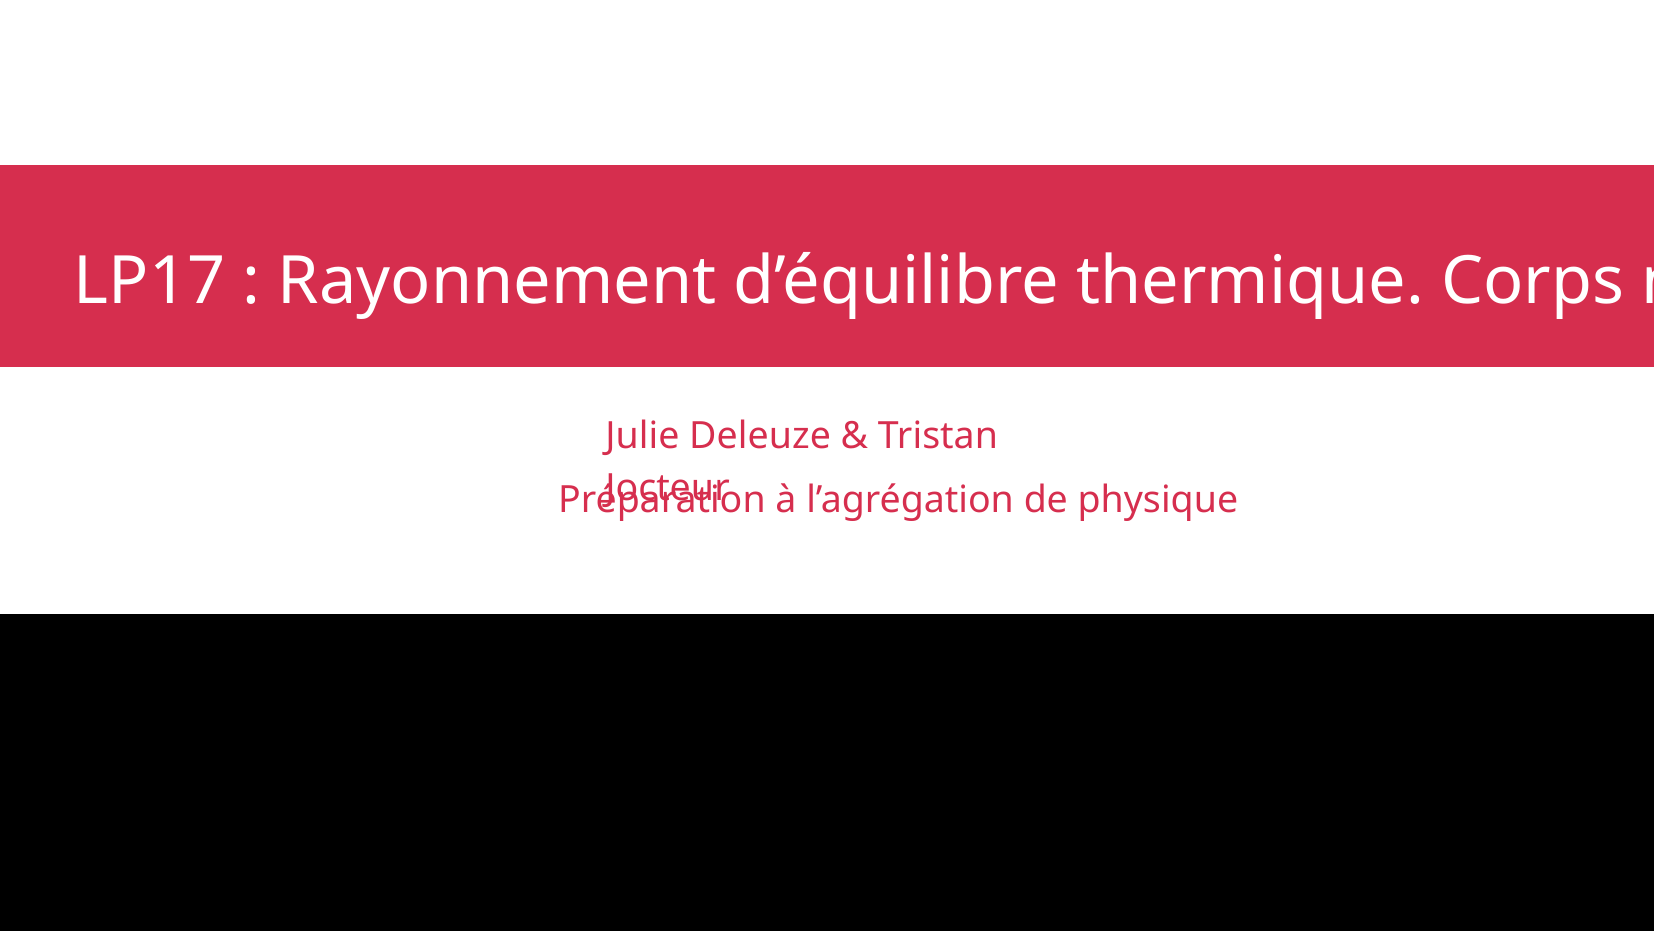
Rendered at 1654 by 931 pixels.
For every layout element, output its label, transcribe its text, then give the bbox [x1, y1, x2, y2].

text_box Préparation à l’agrégation de physique [543, 464, 1176, 528]
text_box [0, 165, 1654, 367]
text_box [0, 614, 1654, 931]
text_box LP17 : Rayonnement d’équilibre thermique. Corps noir. [59, 224, 1627, 325]
text_box Julie Deleuze & Tristan Jocteur [590, 401, 1146, 464]
